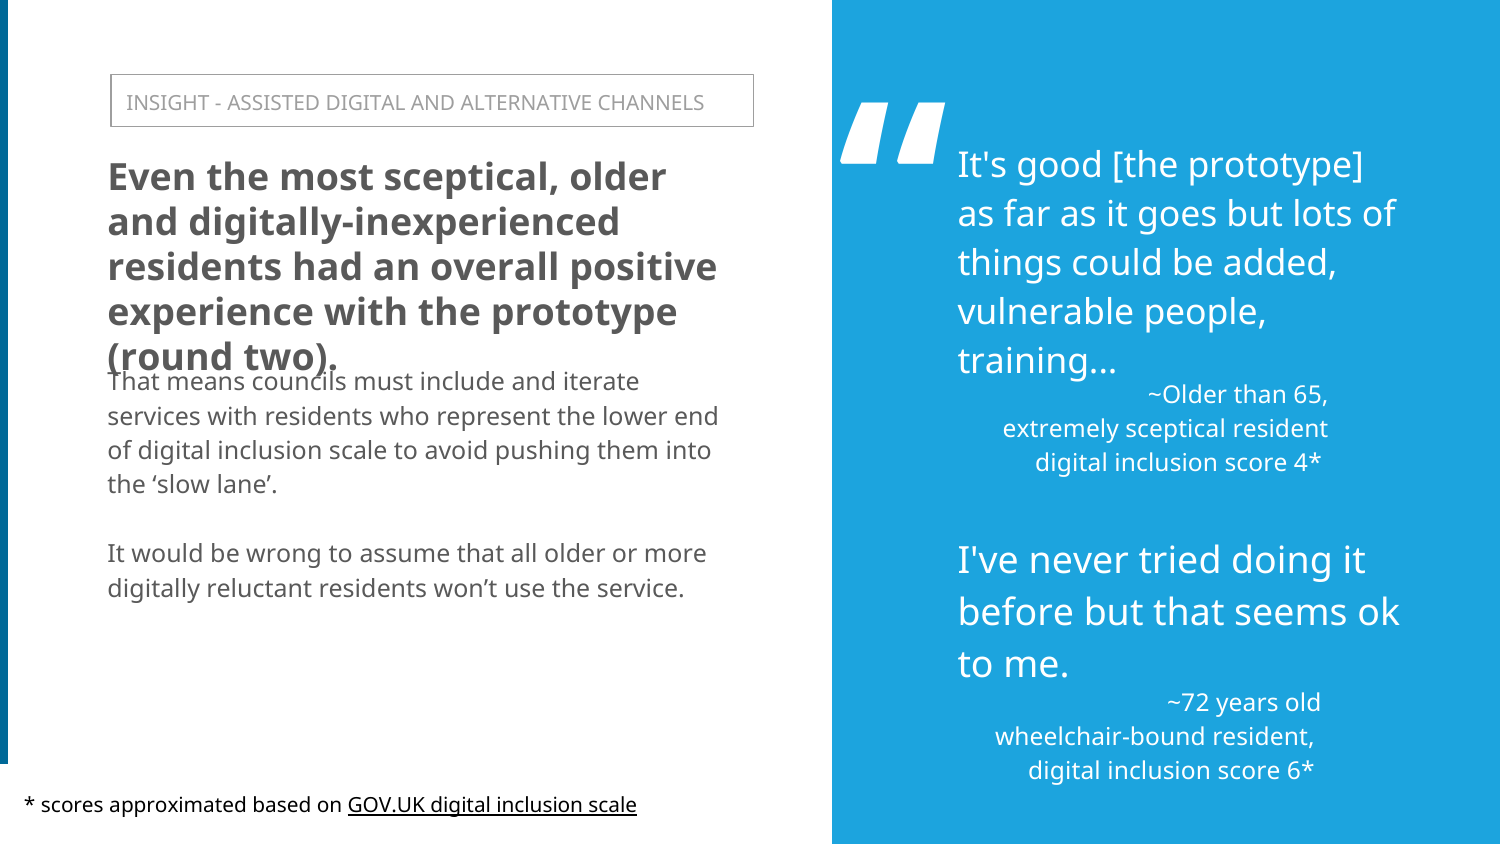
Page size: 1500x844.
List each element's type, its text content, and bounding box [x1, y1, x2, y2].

list It's good [the prototype] as far as it goes but lots of things could be added, vulnerable people, training... [942, 120, 1417, 398]
text_box INSIGHT - ASSISTED DIGITAL AND ALTERNATIVE CHANNELS [111, 74, 754, 127]
text_box * scores approximated based on GOV.UK digital inclusion scale [8, 776, 789, 844]
list ~Older than 65, extremely sceptical resident digital inclusion score 4* [987, 359, 1462, 493]
list ~72 years old wheelchair-bound resident, digital inclusion score 6* [979, 667, 1454, 801]
list I've never tried doing it before but that seems ok to me. [942, 514, 1417, 792]
title Even the most sceptical, older and digitally-inexperienced residents had an overall positive experience with the prototype (round two). [92, 137, 746, 346]
title That means councils must include and iterate services with residents who represent the lower end of digital inclusion scale to avoid pushing them into the ‘slow lane’. It would be wrong to assume that all older or more digitally reluctant residents won’t use the service. [92, 346, 746, 677]
